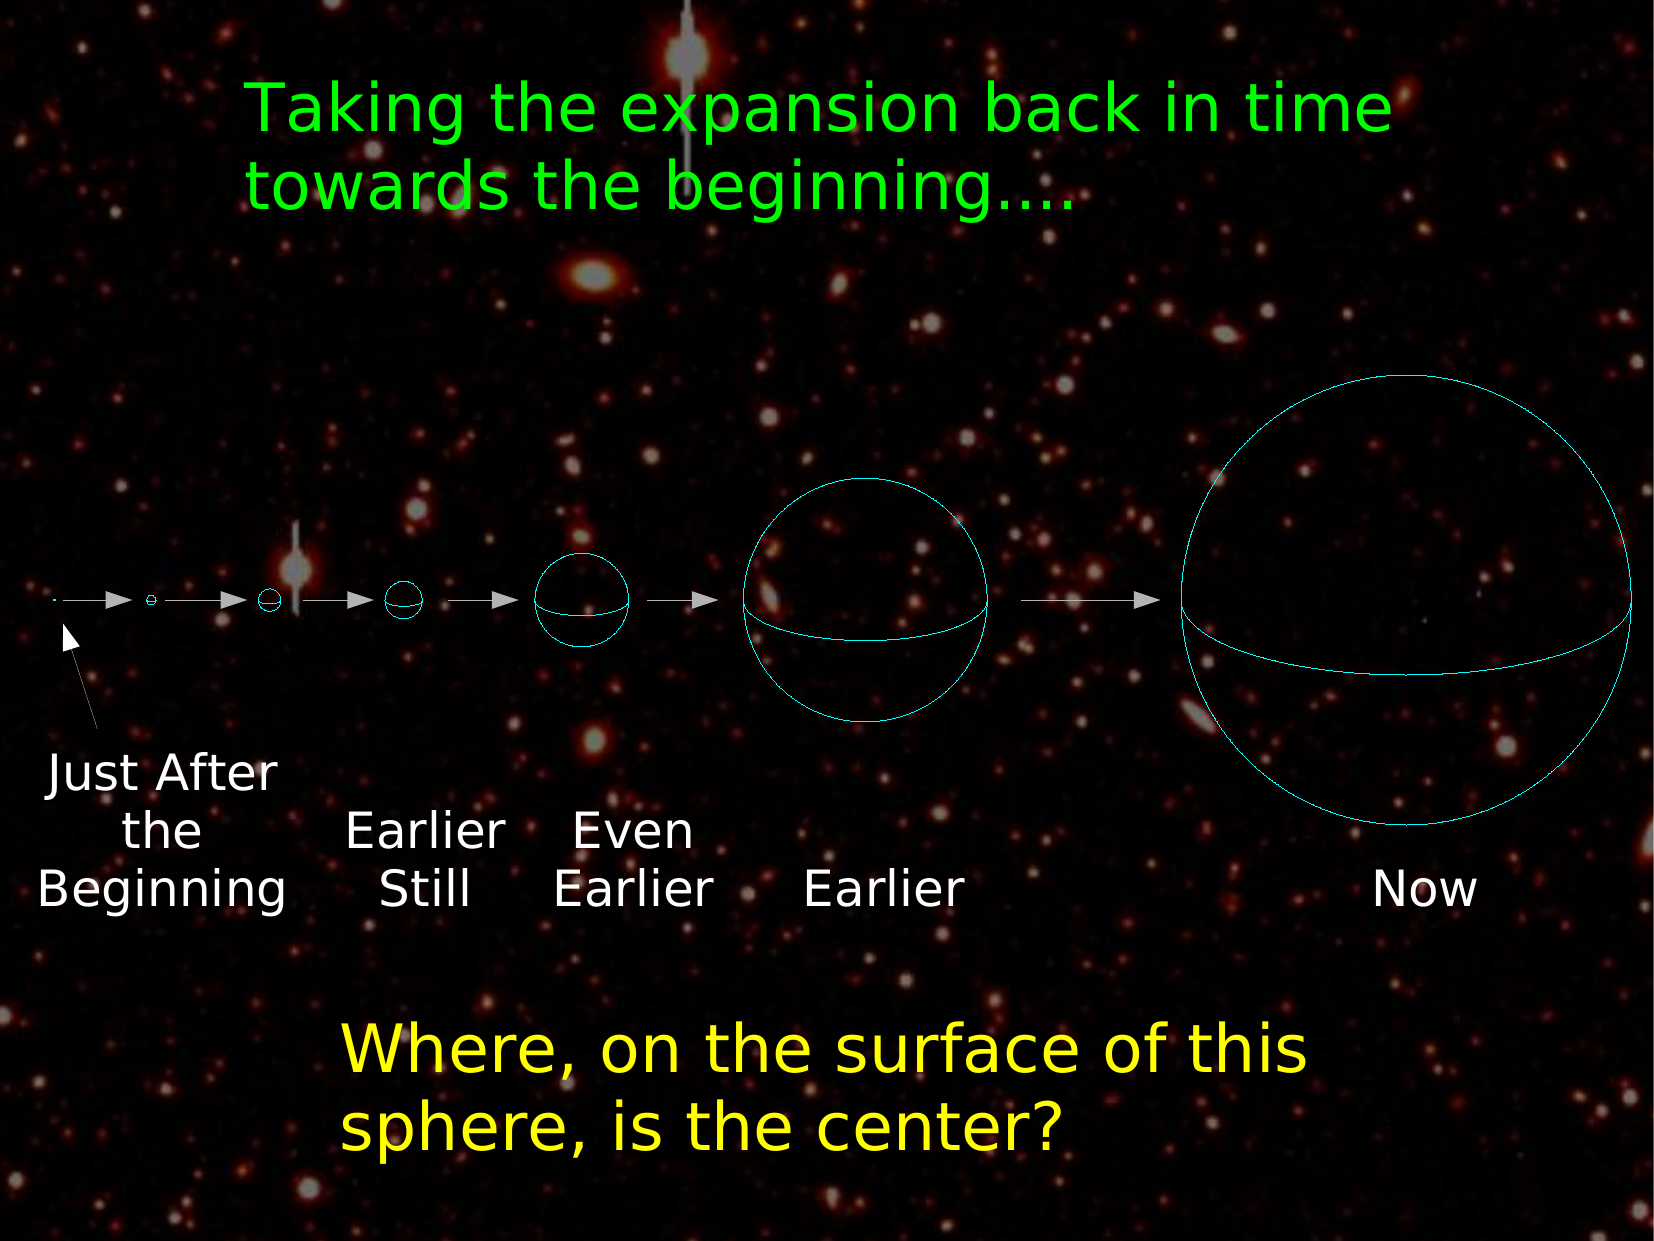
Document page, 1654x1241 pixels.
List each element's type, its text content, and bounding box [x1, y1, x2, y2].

text_box Just After the Beginning [36, 744, 289, 919]
text_box Earlier [802, 860, 965, 919]
text_box Taking the expansion back in time towards the beginning.... [244, 69, 1409, 226]
text_box Where, on the surface of this sphere, is the center? [339, 1010, 1314, 1167]
picture [0, 0, 1654, 1241]
text_box Earlier Still [344, 802, 507, 919]
text_box Even Earlier [552, 802, 715, 919]
text_box Now [1371, 860, 1481, 919]
